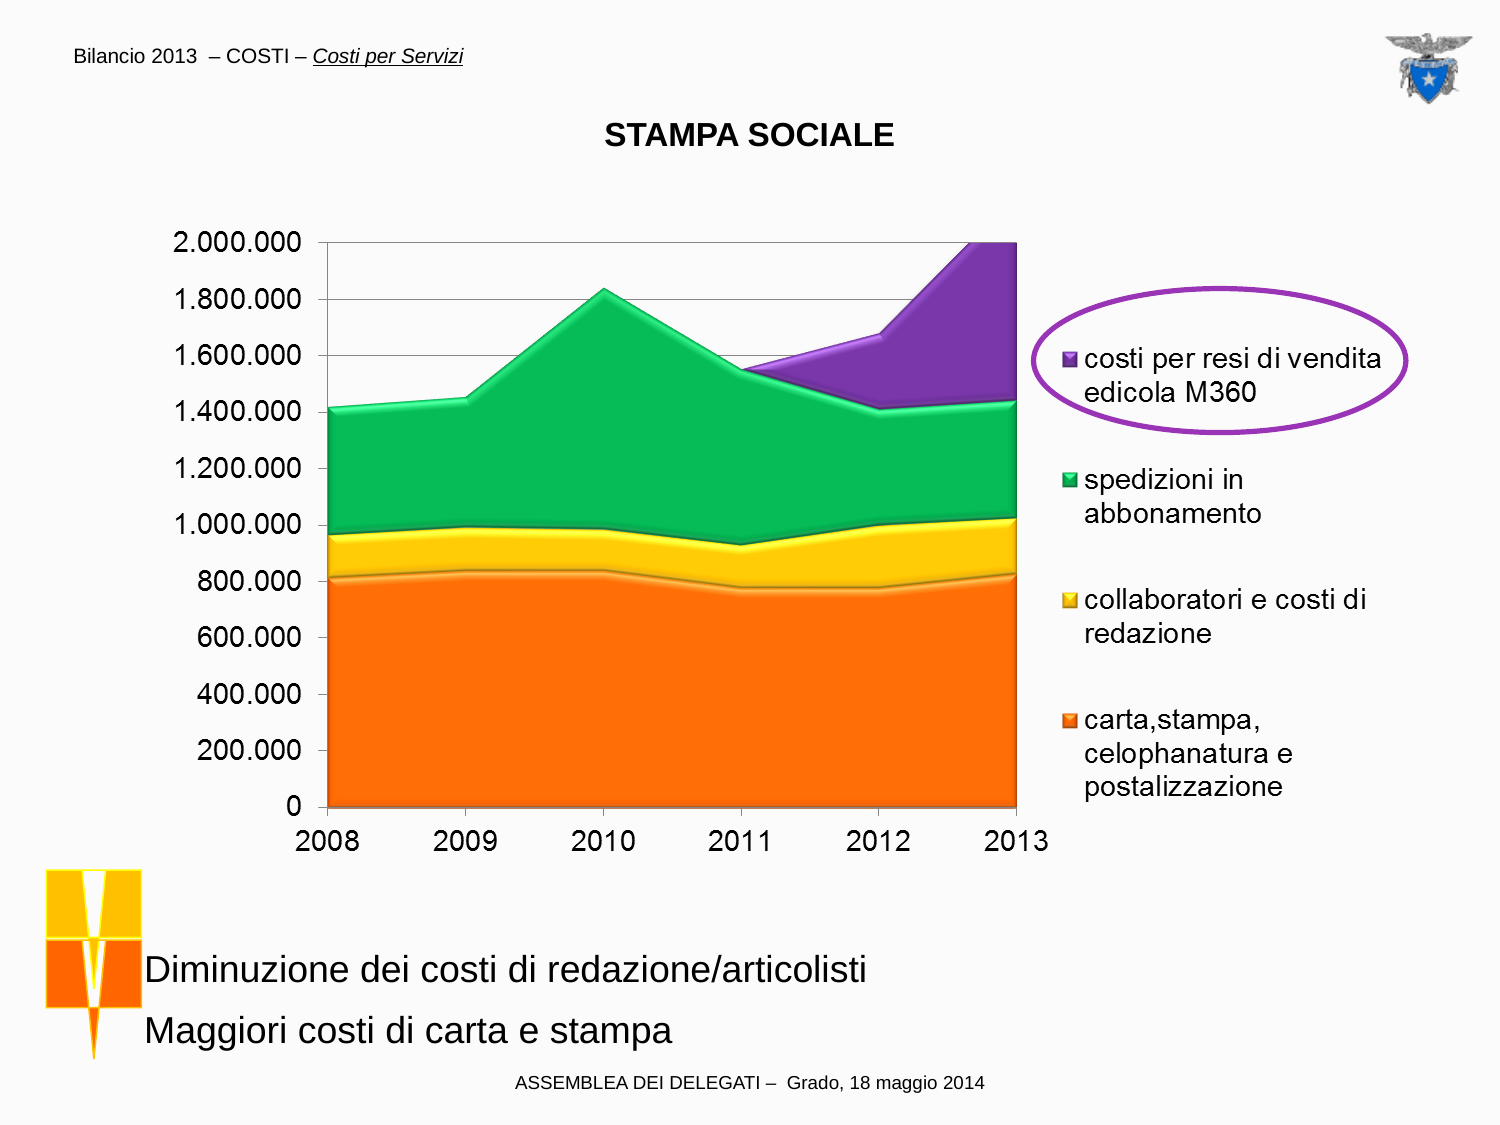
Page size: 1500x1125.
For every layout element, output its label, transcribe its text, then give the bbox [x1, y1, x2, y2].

text_box [46, 870, 142, 1060]
text_box STAMPA SOCIALE [177, 105, 1323, 161]
picture [1382, 29, 1477, 112]
text_box Bilancio 2013 – COSTI – Costi per Servizi [58, 35, 622, 76]
picture [133, 187, 1453, 890]
text_box ASSEMBLEA DEI DELEGATI – Grado, 18 maggio 2014 [262, 1062, 1238, 1101]
text_box Diminuzione dei costi di redazione/articolisti [128, 937, 1428, 997]
text_box Maggiori costi di carta e stampa [128, 997, 1428, 1059]
chart [142, 188, 1454, 892]
